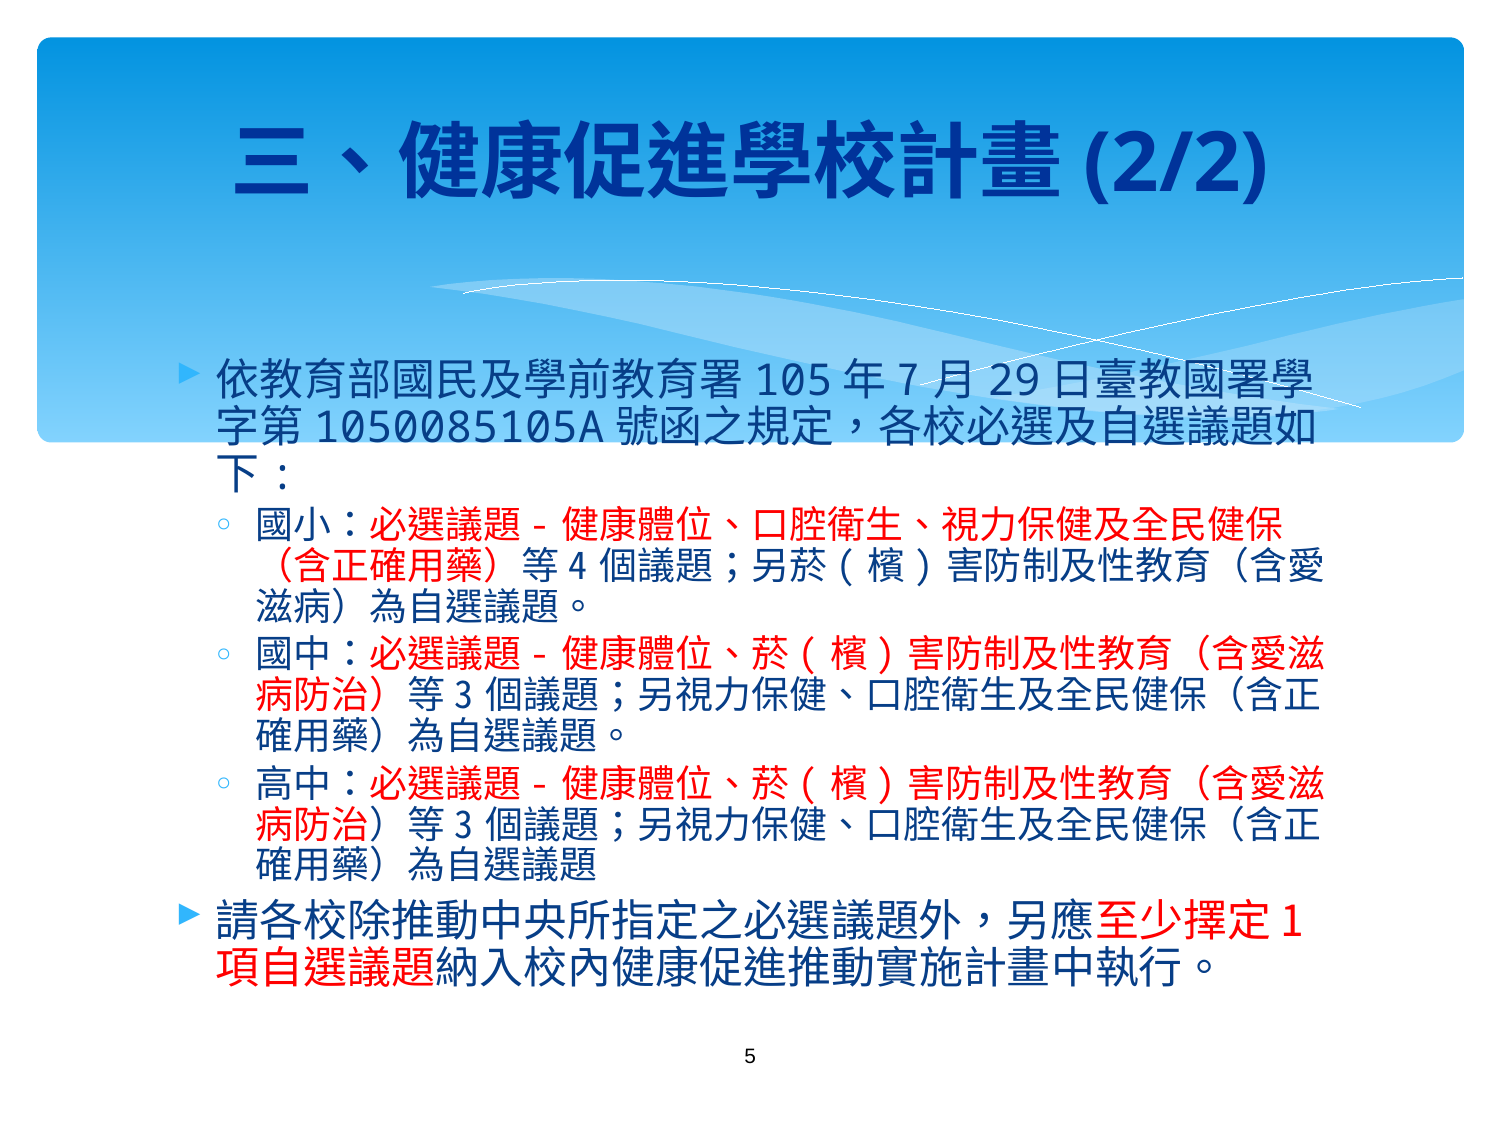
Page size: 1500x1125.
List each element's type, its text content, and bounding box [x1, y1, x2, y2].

list 依教育部國民及學前教育署105年7月29日臺教國署學字第1050085105A號函之規定，各校必選及自選議題如下: 國小：必選議題-健康體位、口腔衛生、視力保健及全民健保（含正確用藥）等4個議題；另菸(檳)害防制及性教育（含愛滋病）為自選議題。 國中：必選議題-健康體位、菸(檳)害防制及性教育（含愛滋病防治）等3個議題；另視力保健、口腔衛生及全民健保（含正確用藥）為自選議題。 高中：必選議題-健康體位、菸(檳)害防制及性教育（含愛滋病防治）等3個議題；另視力保健、口腔衛生及全民健保（含正確用藥）為自選議題 請各校除推動中央所指定之必選議題外，另應至少擇定1項自選議題納入校內健康促進推動實施計畫中執行。 [142, 350, 1359, 1005]
text_box <number> [654, 1025, 846, 1086]
title 三、健康促進學校計畫(2/2) [75, 55, 1426, 261]
